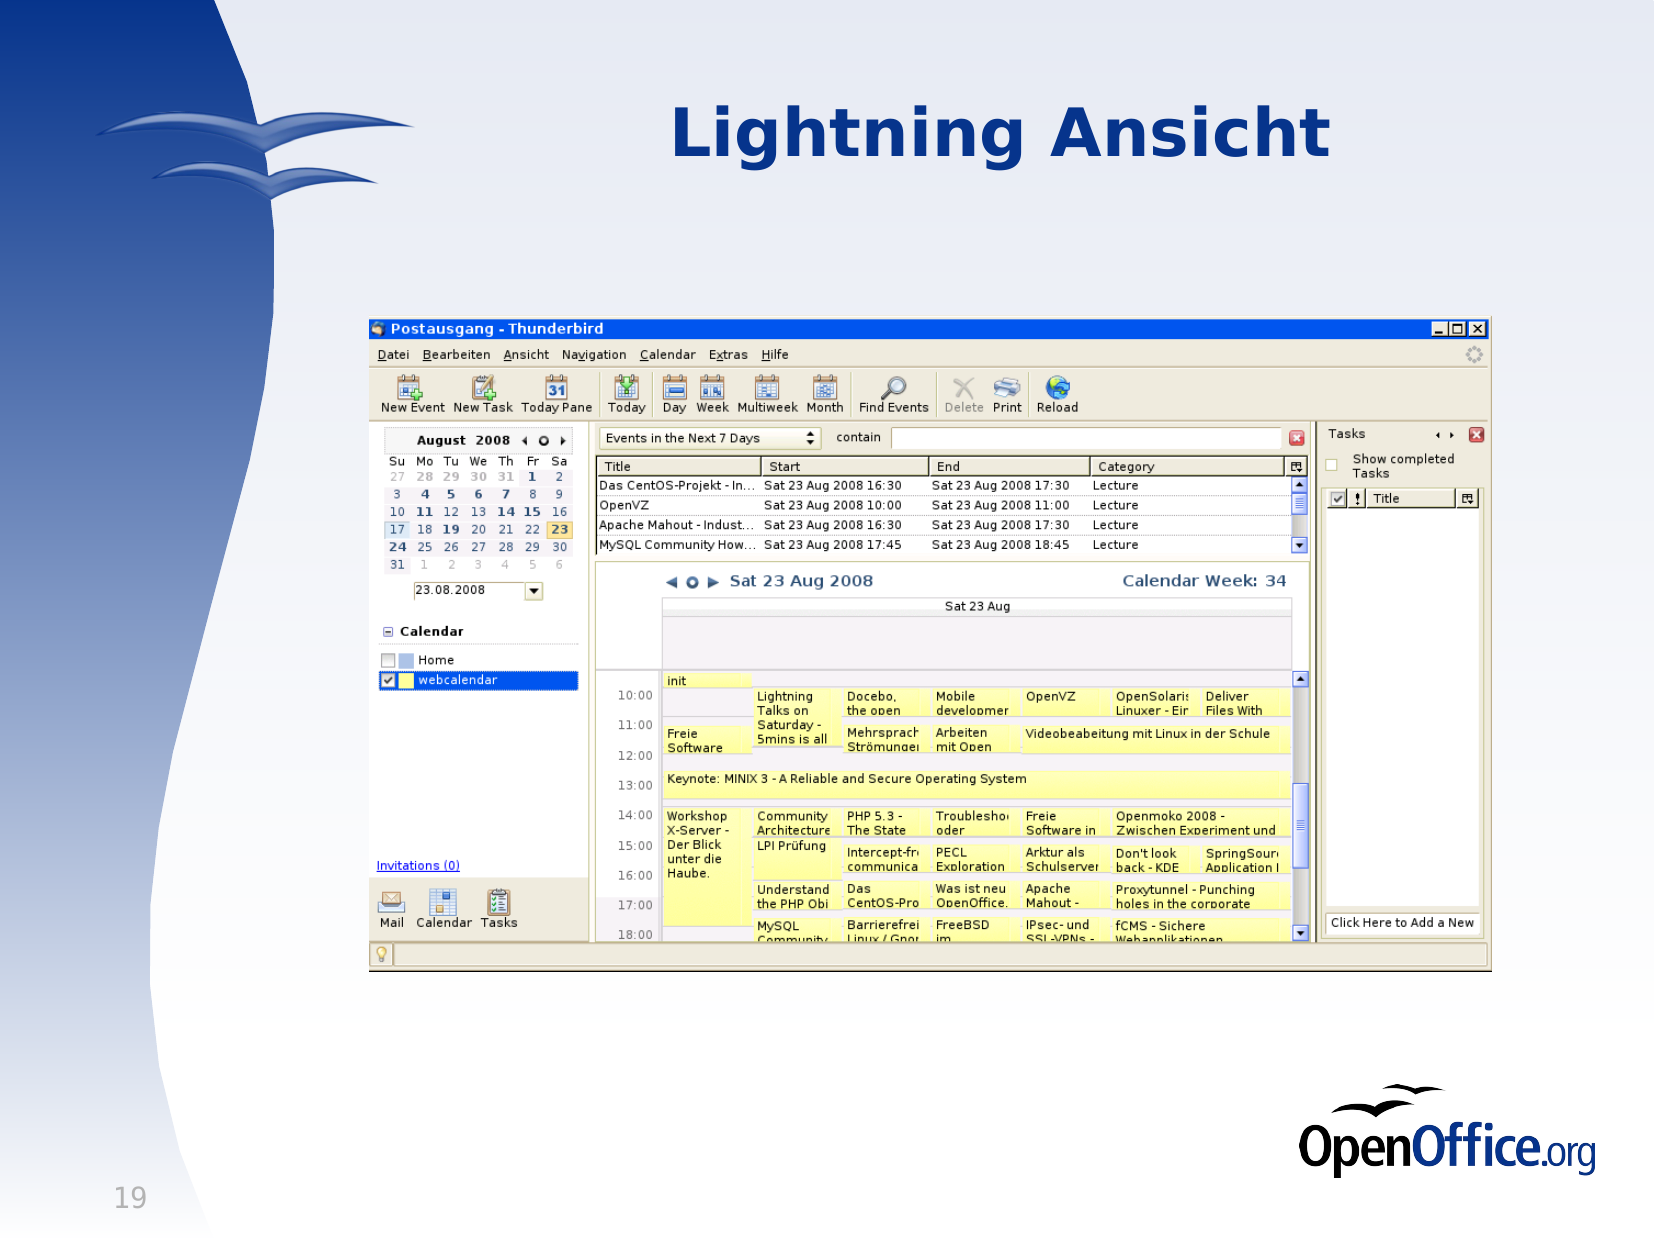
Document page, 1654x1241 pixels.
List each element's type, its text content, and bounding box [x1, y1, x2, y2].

chart [295, 236, 1565, 1034]
picture [152, 161, 379, 201]
picture [95, 100, 416, 162]
picture [1299, 1084, 1595, 1178]
title Lightning Ansicht [436, 94, 1565, 173]
